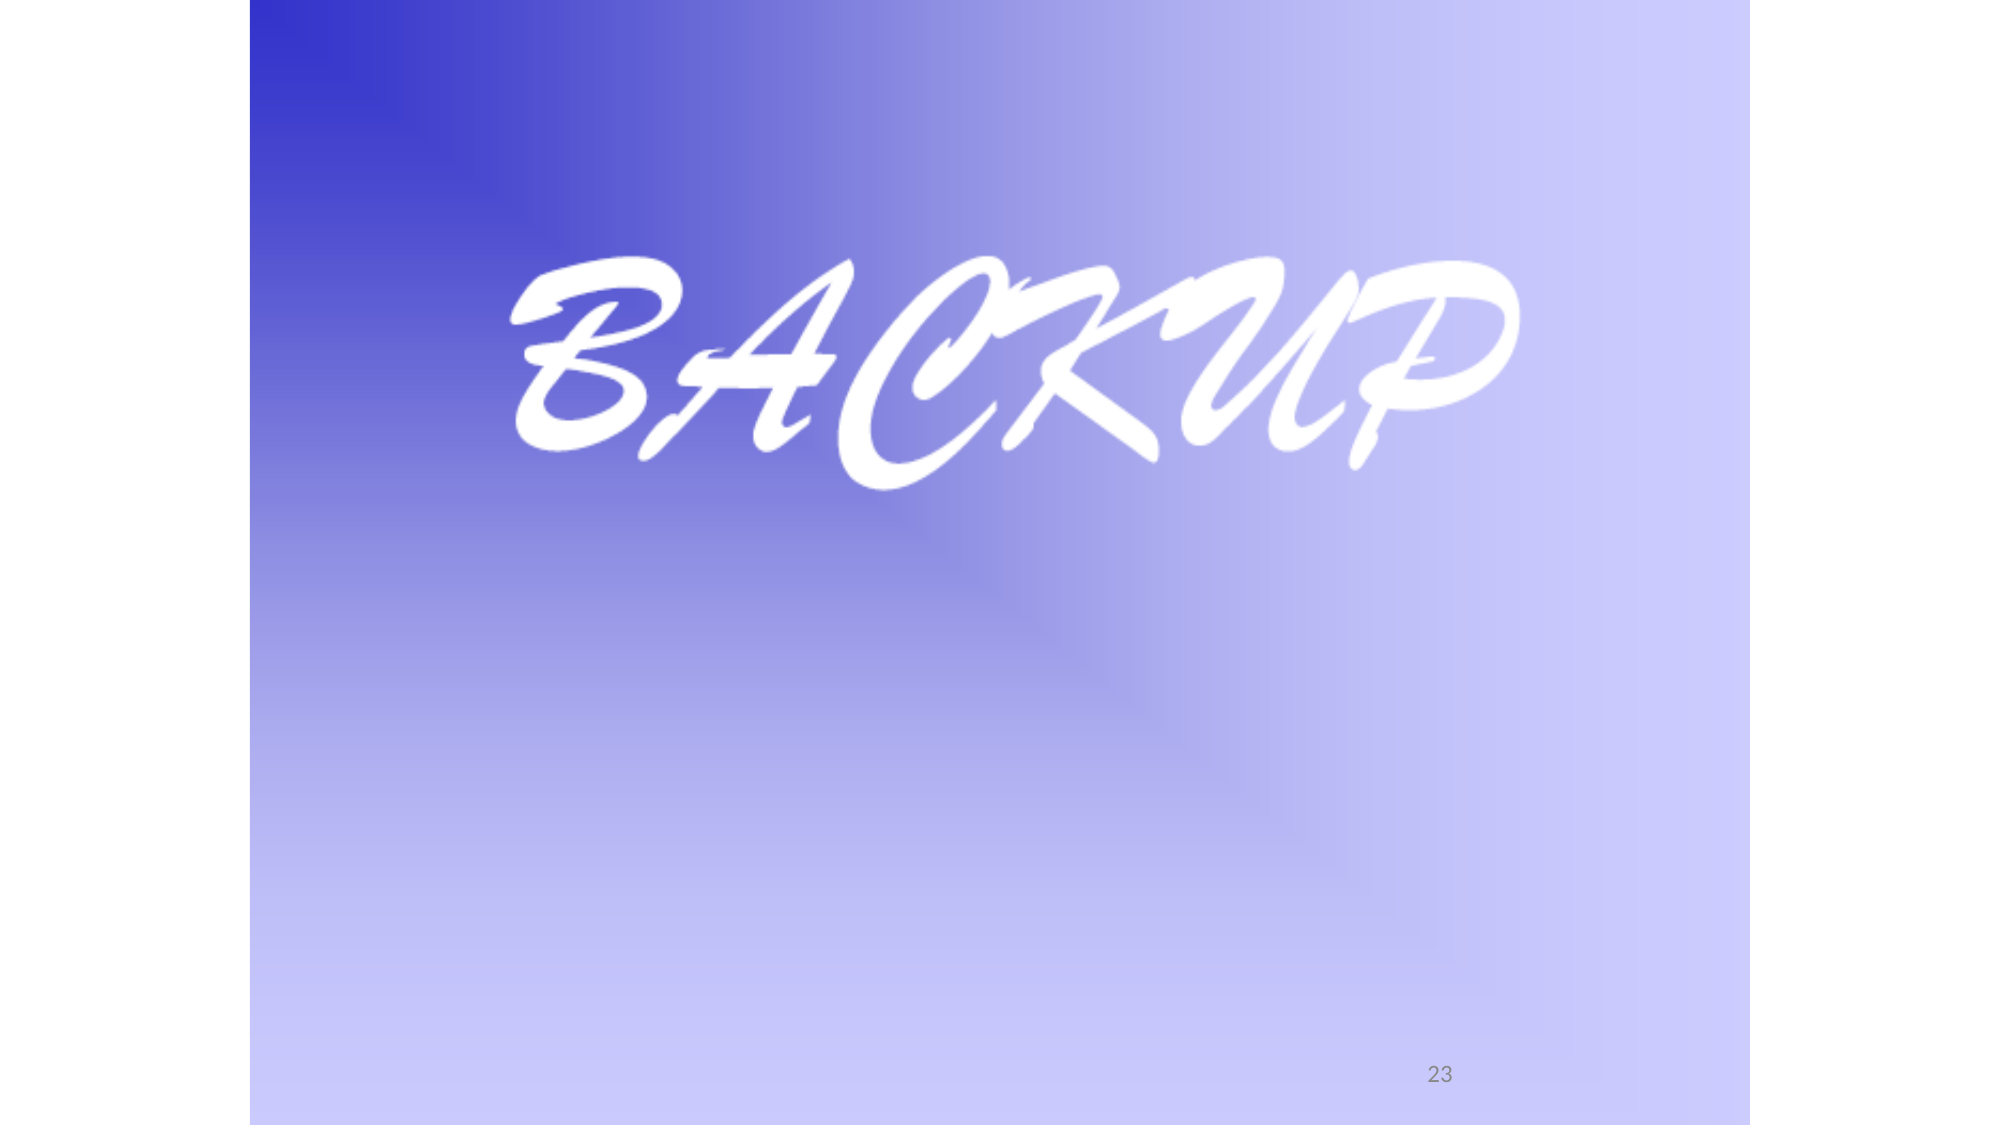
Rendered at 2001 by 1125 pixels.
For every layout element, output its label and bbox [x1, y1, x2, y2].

text_box [1412, 1042, 1863, 1103]
picture [249, 0, 1750, 1125]
